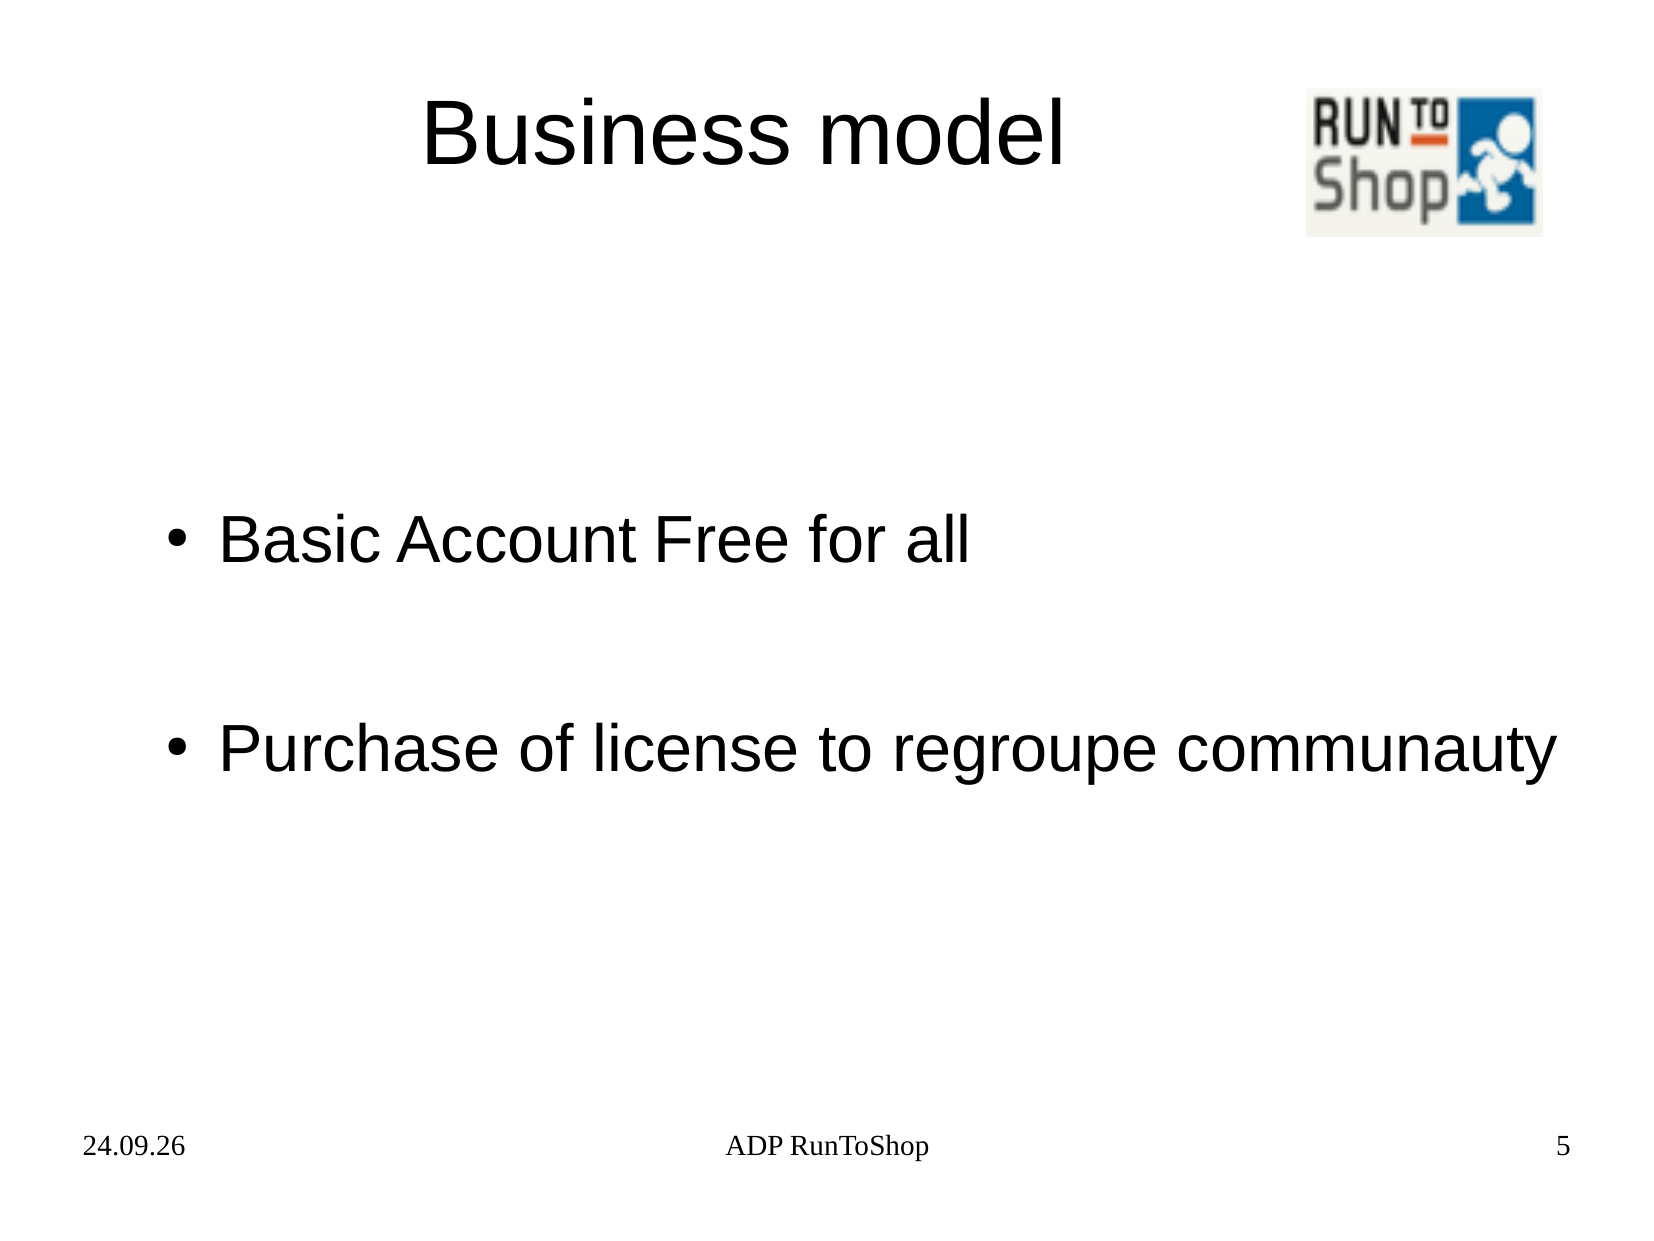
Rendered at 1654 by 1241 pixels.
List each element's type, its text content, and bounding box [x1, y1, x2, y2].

list Basic Account Free for all Purchase of license to regroupe communauty [147, 501, 1565, 808]
picture [1306, 88, 1543, 237]
title Business model [0, 29, 1489, 237]
